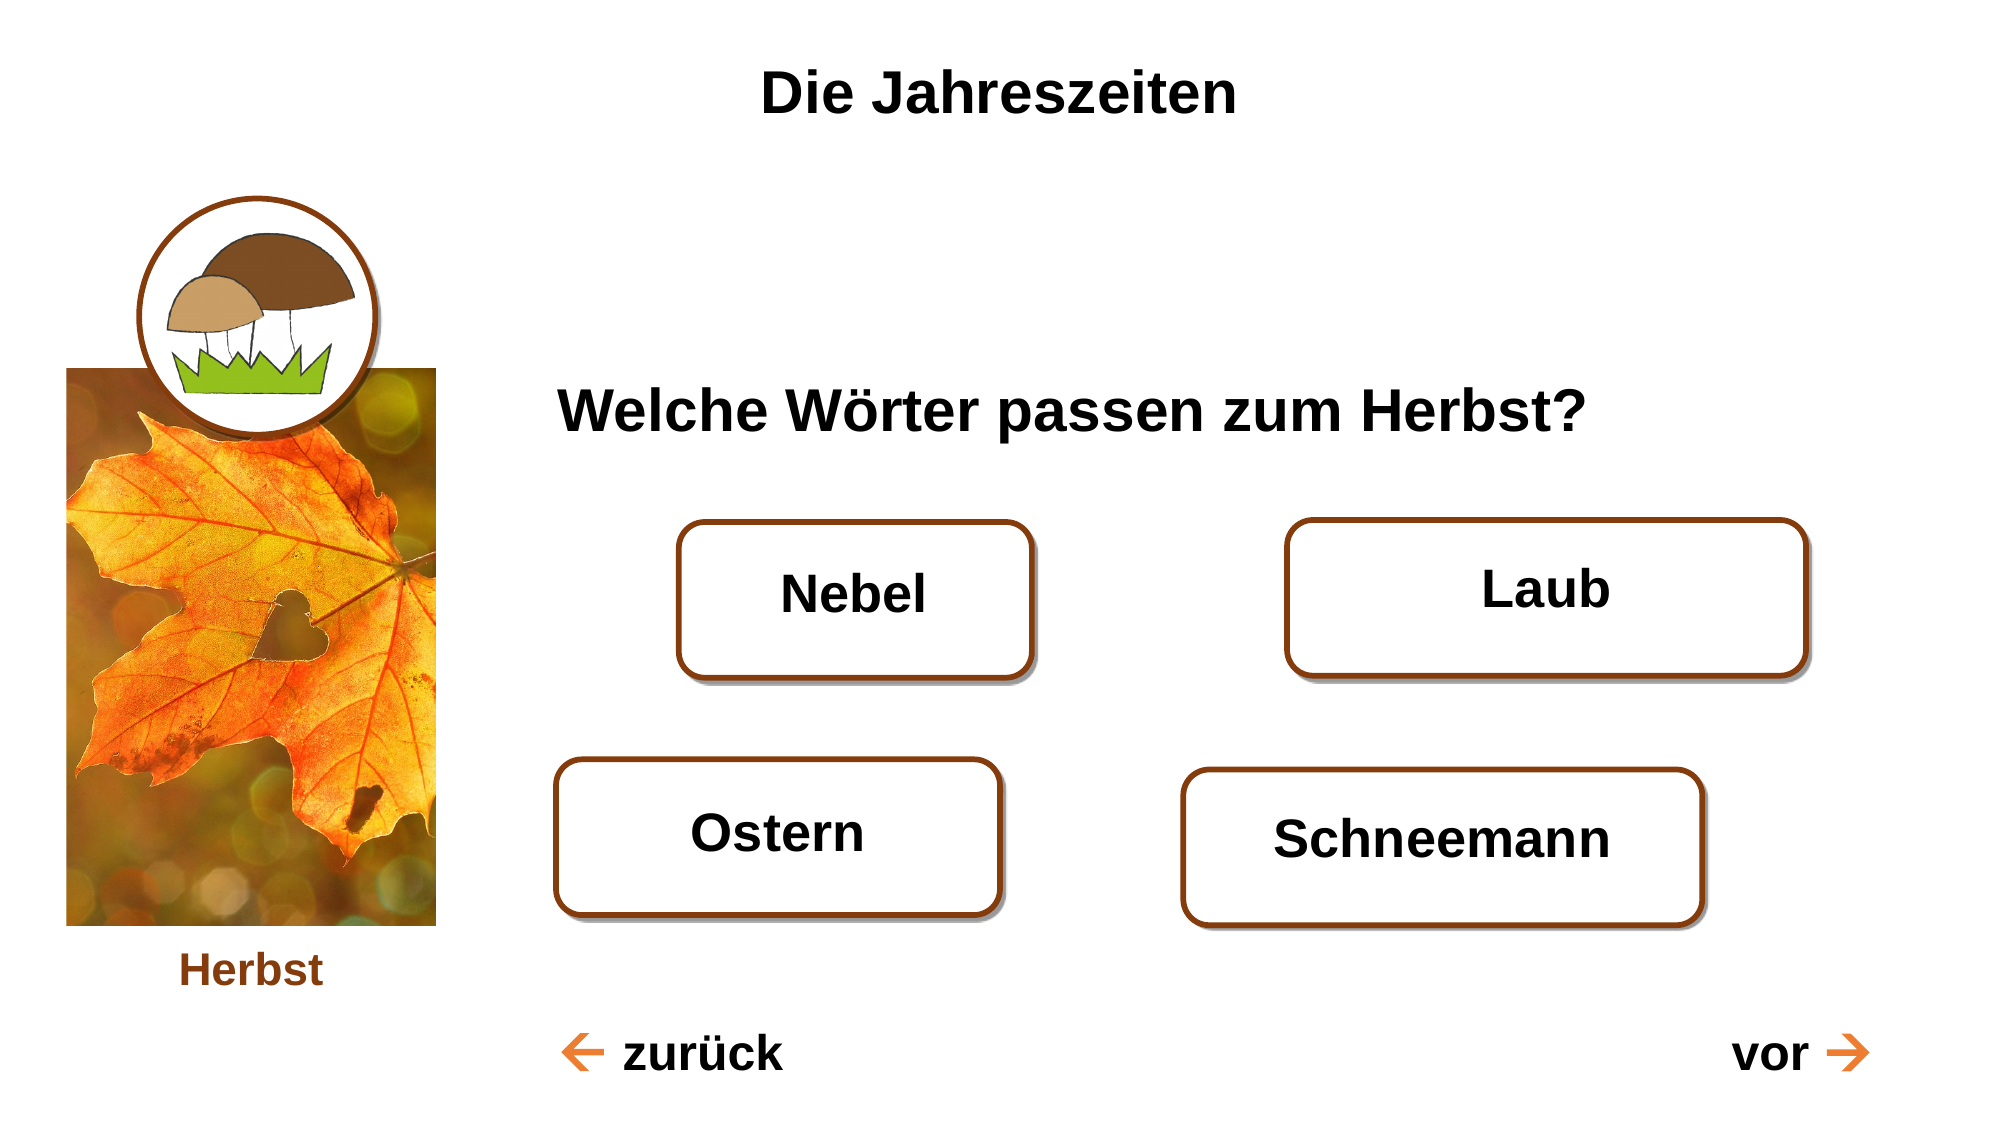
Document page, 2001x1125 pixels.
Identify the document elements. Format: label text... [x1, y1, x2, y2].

text_box [556, 759, 1000, 796]
text_box [556, 881, 1000, 916]
text_box [184, 410, 330, 435]
text_box Schneemann [1183, 802, 1703, 887]
text_box Die Jahreszeiten [0, 58, 2000, 188]
text_box [1287, 638, 1807, 676]
picture [66, 216, 436, 926]
text_box Welche Wörter passen zum Herbst? [542, 371, 1767, 450]
text_box [1183, 769, 1703, 802]
text_box vor  [1716, 1020, 1907, 1105]
text_box [1183, 887, 1703, 926]
text_box Laub [1287, 553, 1807, 638]
text_box [678, 521, 1032, 678]
text_box [195, 198, 320, 216]
text_box [1287, 519, 1807, 553]
subtitle Herbst [66, 938, 436, 1023]
text_box Ostern [556, 796, 1000, 881]
text_box [139, 269, 149, 364]
text_box Nebel [678, 557, 1030, 642]
text_box  zurück [543, 1019, 807, 1104]
